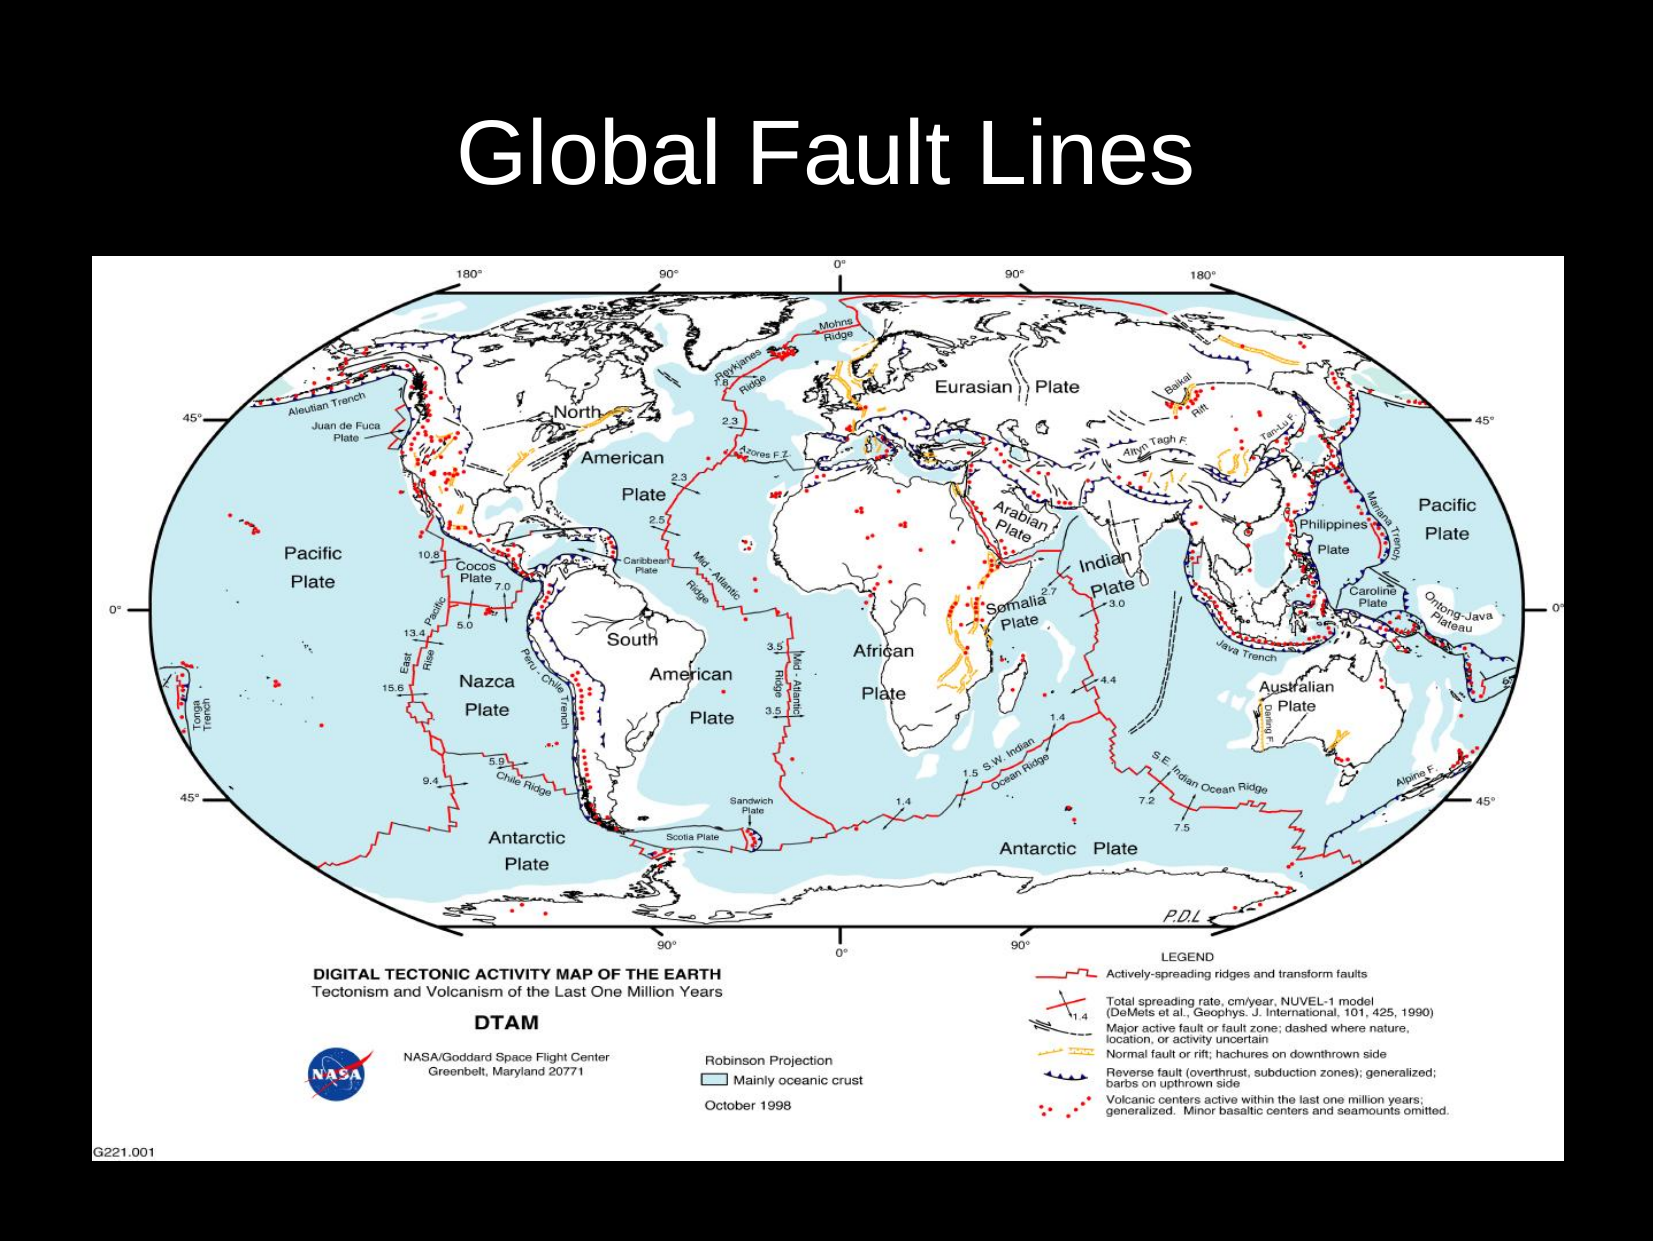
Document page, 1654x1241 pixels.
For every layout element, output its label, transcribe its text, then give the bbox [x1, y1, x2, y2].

title Global Fault Lines [82, 49, 1571, 257]
picture [92, 256, 1564, 1161]
